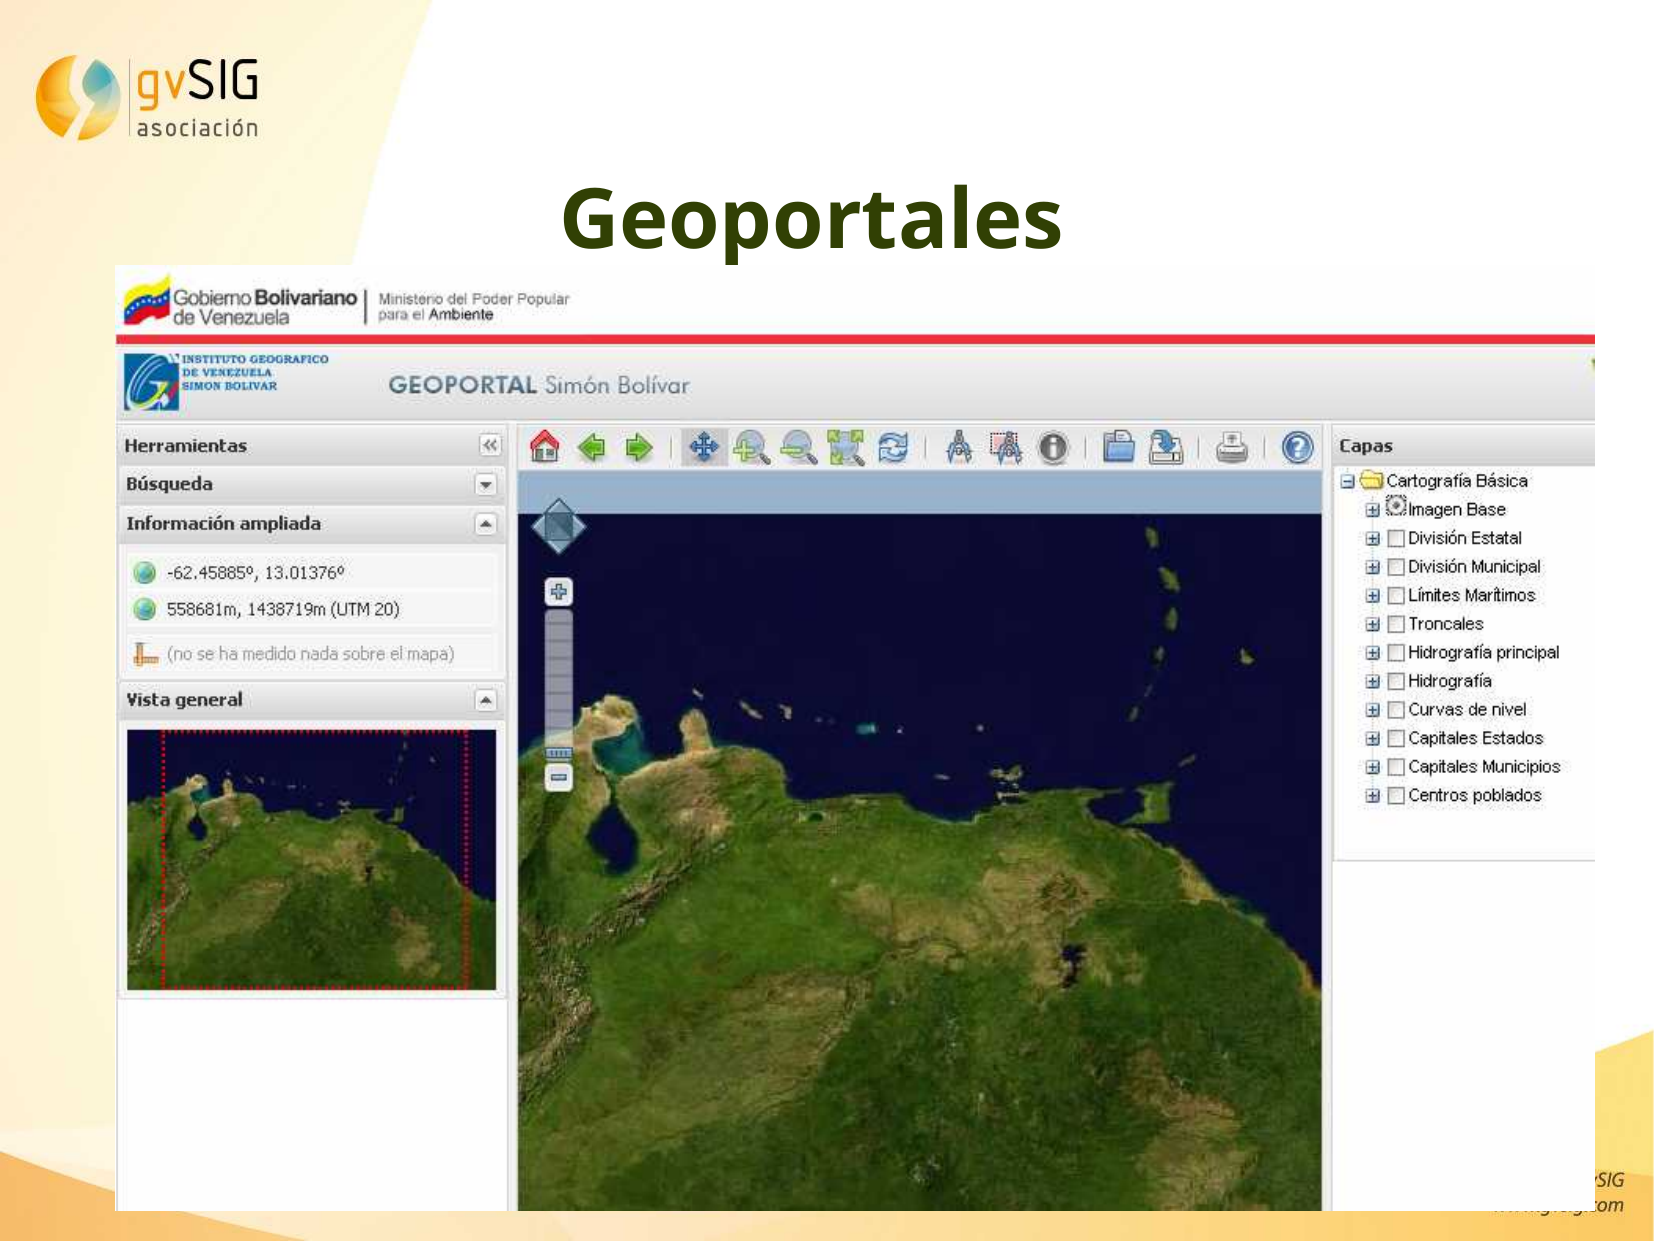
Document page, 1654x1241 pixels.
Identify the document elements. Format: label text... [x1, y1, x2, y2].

title Geoportales [324, 167, 1300, 265]
picture [0, 0, 1654, 1241]
